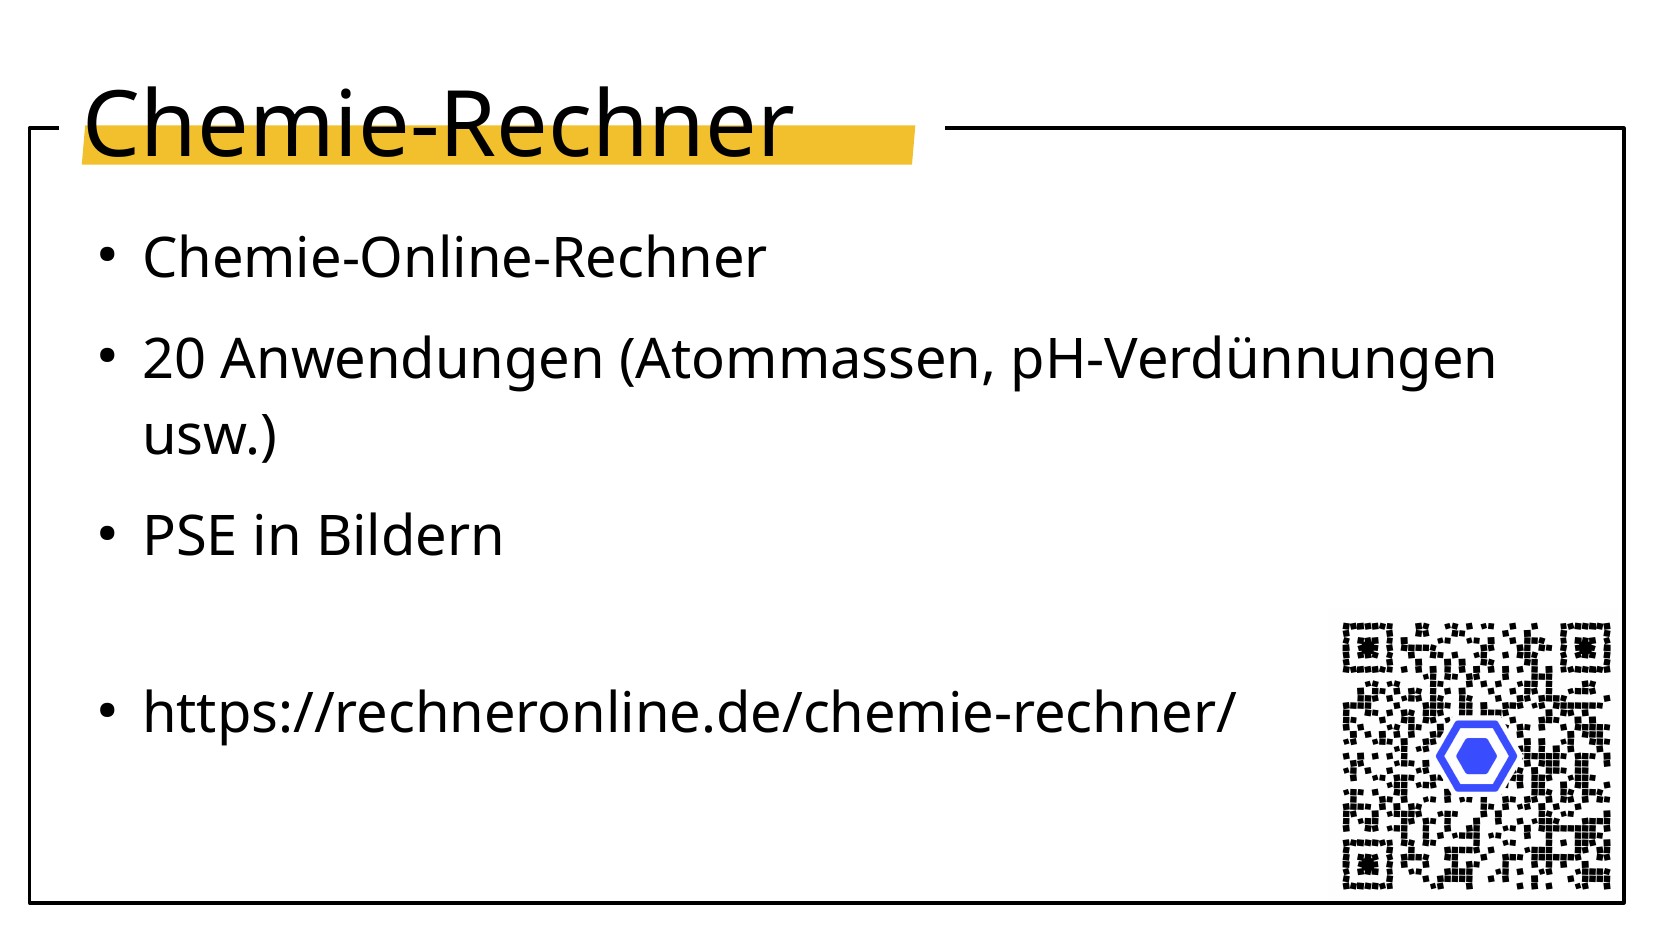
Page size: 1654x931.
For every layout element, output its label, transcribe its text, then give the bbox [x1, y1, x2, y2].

title Chemie-Rechner [82, 42, 1571, 199]
list Chemie-Online-Rechner 20 Anwendungen (Atommassen, pH-Verdünnungen usw.) PSE in Bildern https://rechneronline.de/chemie-rechner/ [82, 217, 1571, 758]
picture [1328, 608, 1622, 901]
